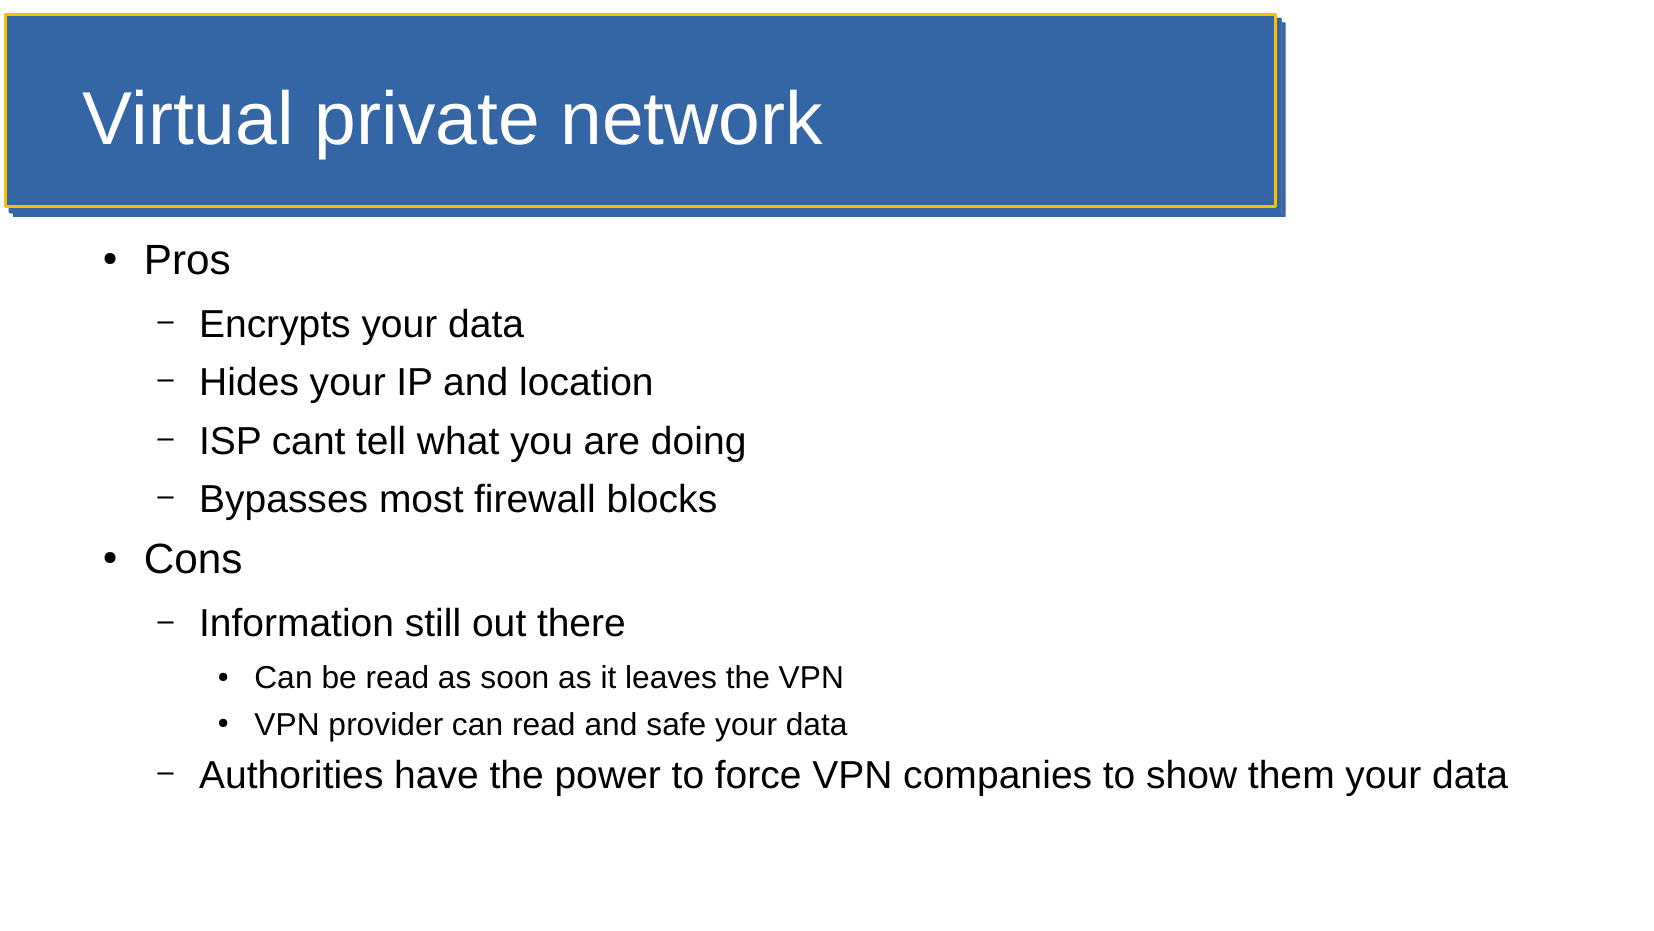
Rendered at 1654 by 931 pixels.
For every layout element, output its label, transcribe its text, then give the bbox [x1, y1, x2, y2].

list Pros Encrypts your data Hides your IP and location ISP cant tell what you are doing Bypasses most firewall blocks Cons Information still out there Can be read as soon as it leaves the VPN VPN provider can read and safe your data Authorities have the power to force VPN companies to show them your data [88, 236, 1565, 798]
title Virtual private network [82, 44, 1235, 192]
